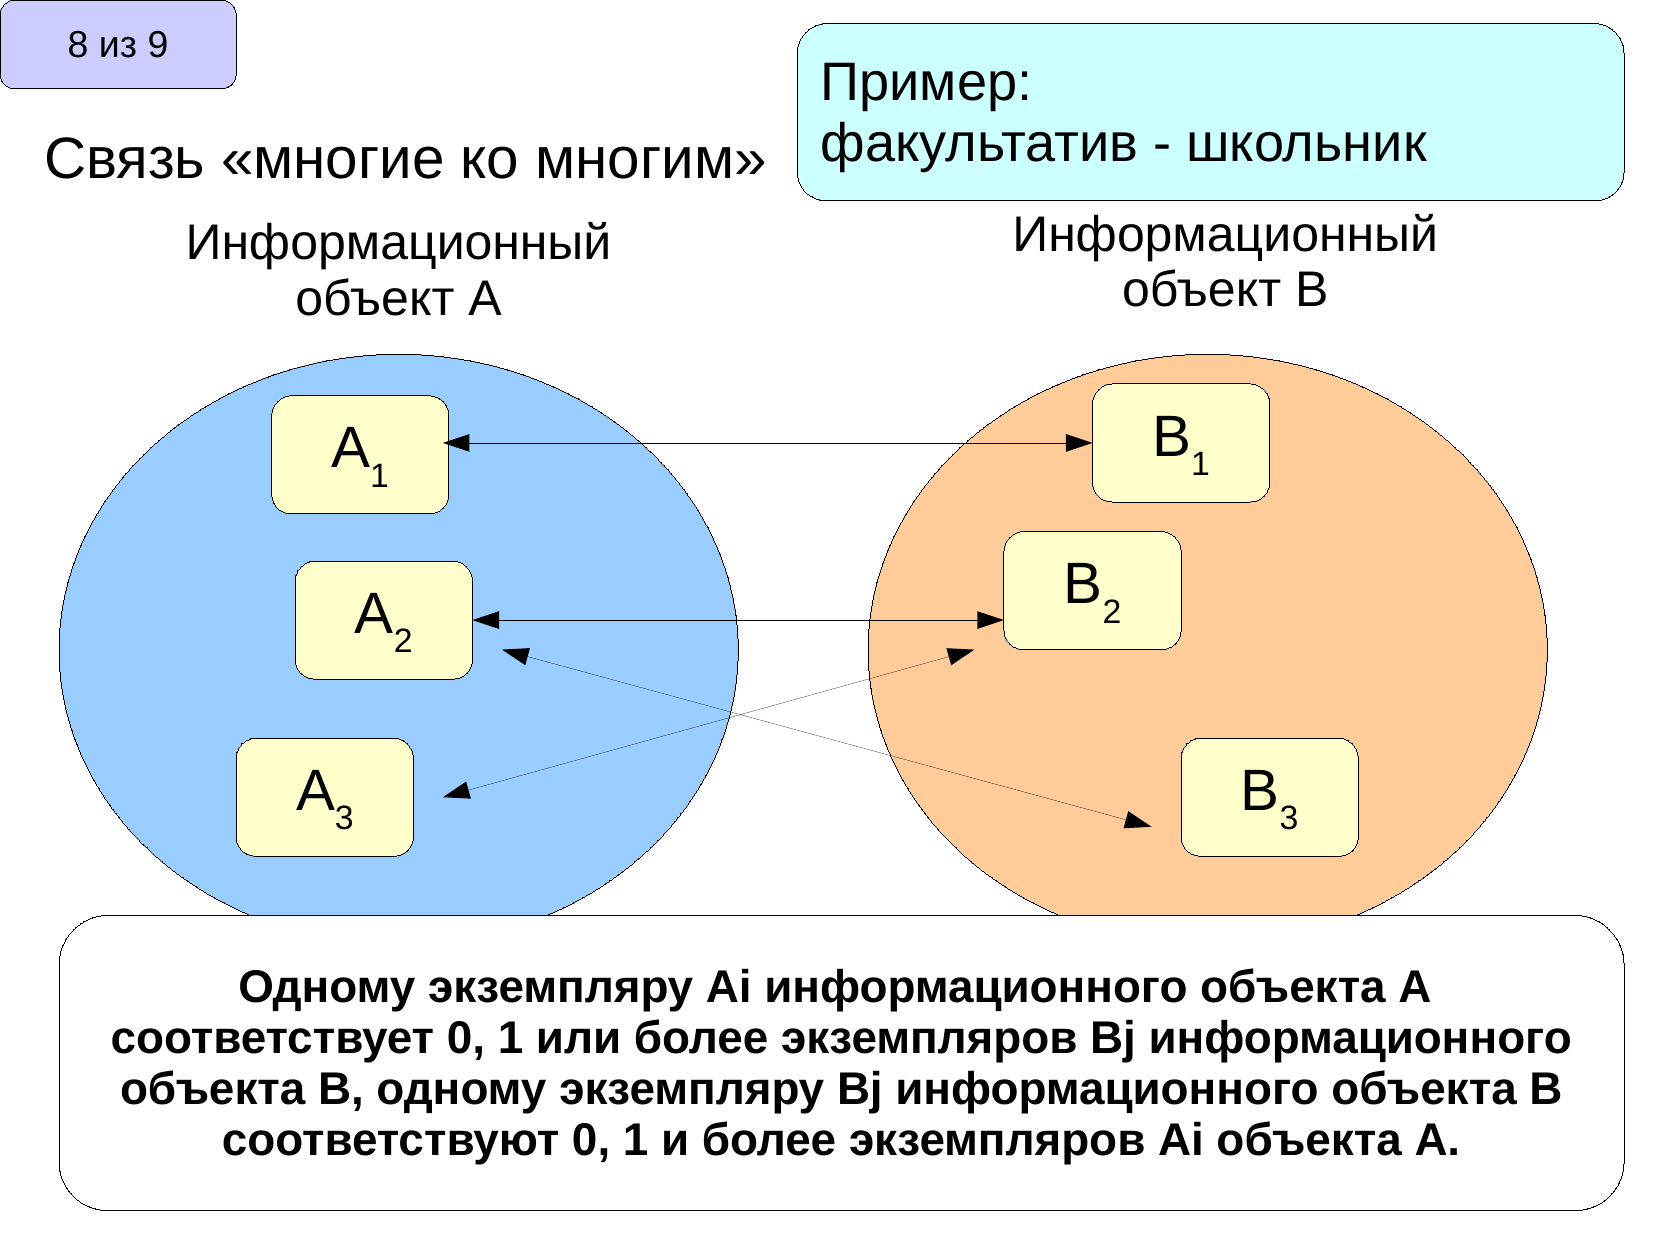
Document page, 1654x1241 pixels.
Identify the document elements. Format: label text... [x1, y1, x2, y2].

text_box A1 [271, 395, 449, 514]
text_box A3 [236, 738, 414, 857]
text_box B3 [1181, 738, 1359, 857]
text_box [868, 354, 1548, 915]
text_box Одному экземпляру Аi информационного объекта А соответствует 0, 1 или более экземпляров Bj информационного объекта B, одному экземпляру Bj информационного объекта B соответствуют 0, 1 и более экземпляров Ai объекта А. [59, 915, 1625, 1211]
text_box A2 [295, 561, 473, 680]
text_box Информационный объект А [88, 206, 709, 334]
text_box Связь «многие ко многим» [29, 118, 812, 198]
text_box [59, 354, 739, 915]
text_box B1 [1092, 383, 1270, 503]
text_box Пример: факультатив - школьник [797, 23, 1625, 201]
text_box 8 из 9 [0, 0, 237, 89]
text_box Информационный объект B [915, 201, 1536, 325]
text_box B2 [1003, 531, 1182, 650]
